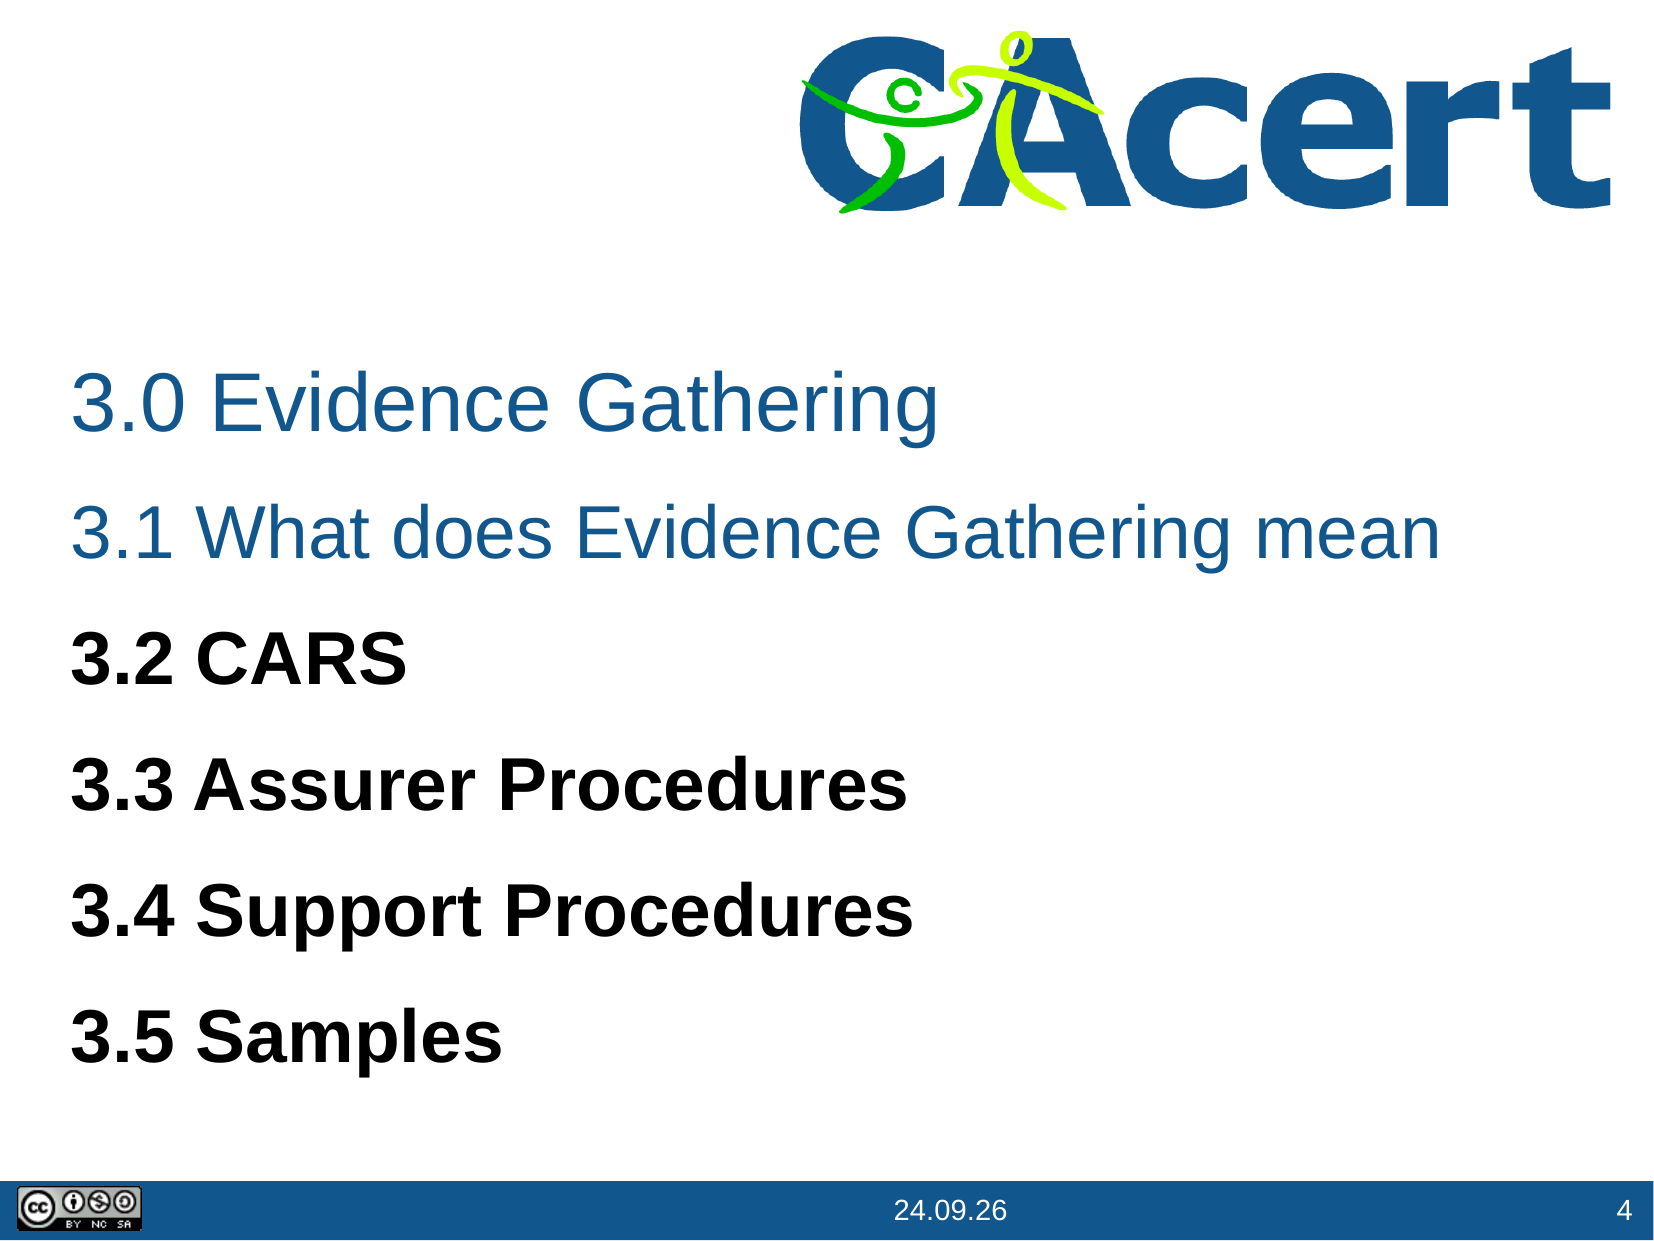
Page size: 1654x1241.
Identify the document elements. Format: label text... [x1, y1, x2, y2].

picture [797, 27, 1613, 215]
picture [17, 1186, 142, 1231]
title 3.0 Evidence Gathering 3.1 What does Evidence Gathering mean 3.2 CARS 3.3 Assurer Procedures 3.4 Support Procedures 3.5 Samples [70, 265, 1560, 1123]
